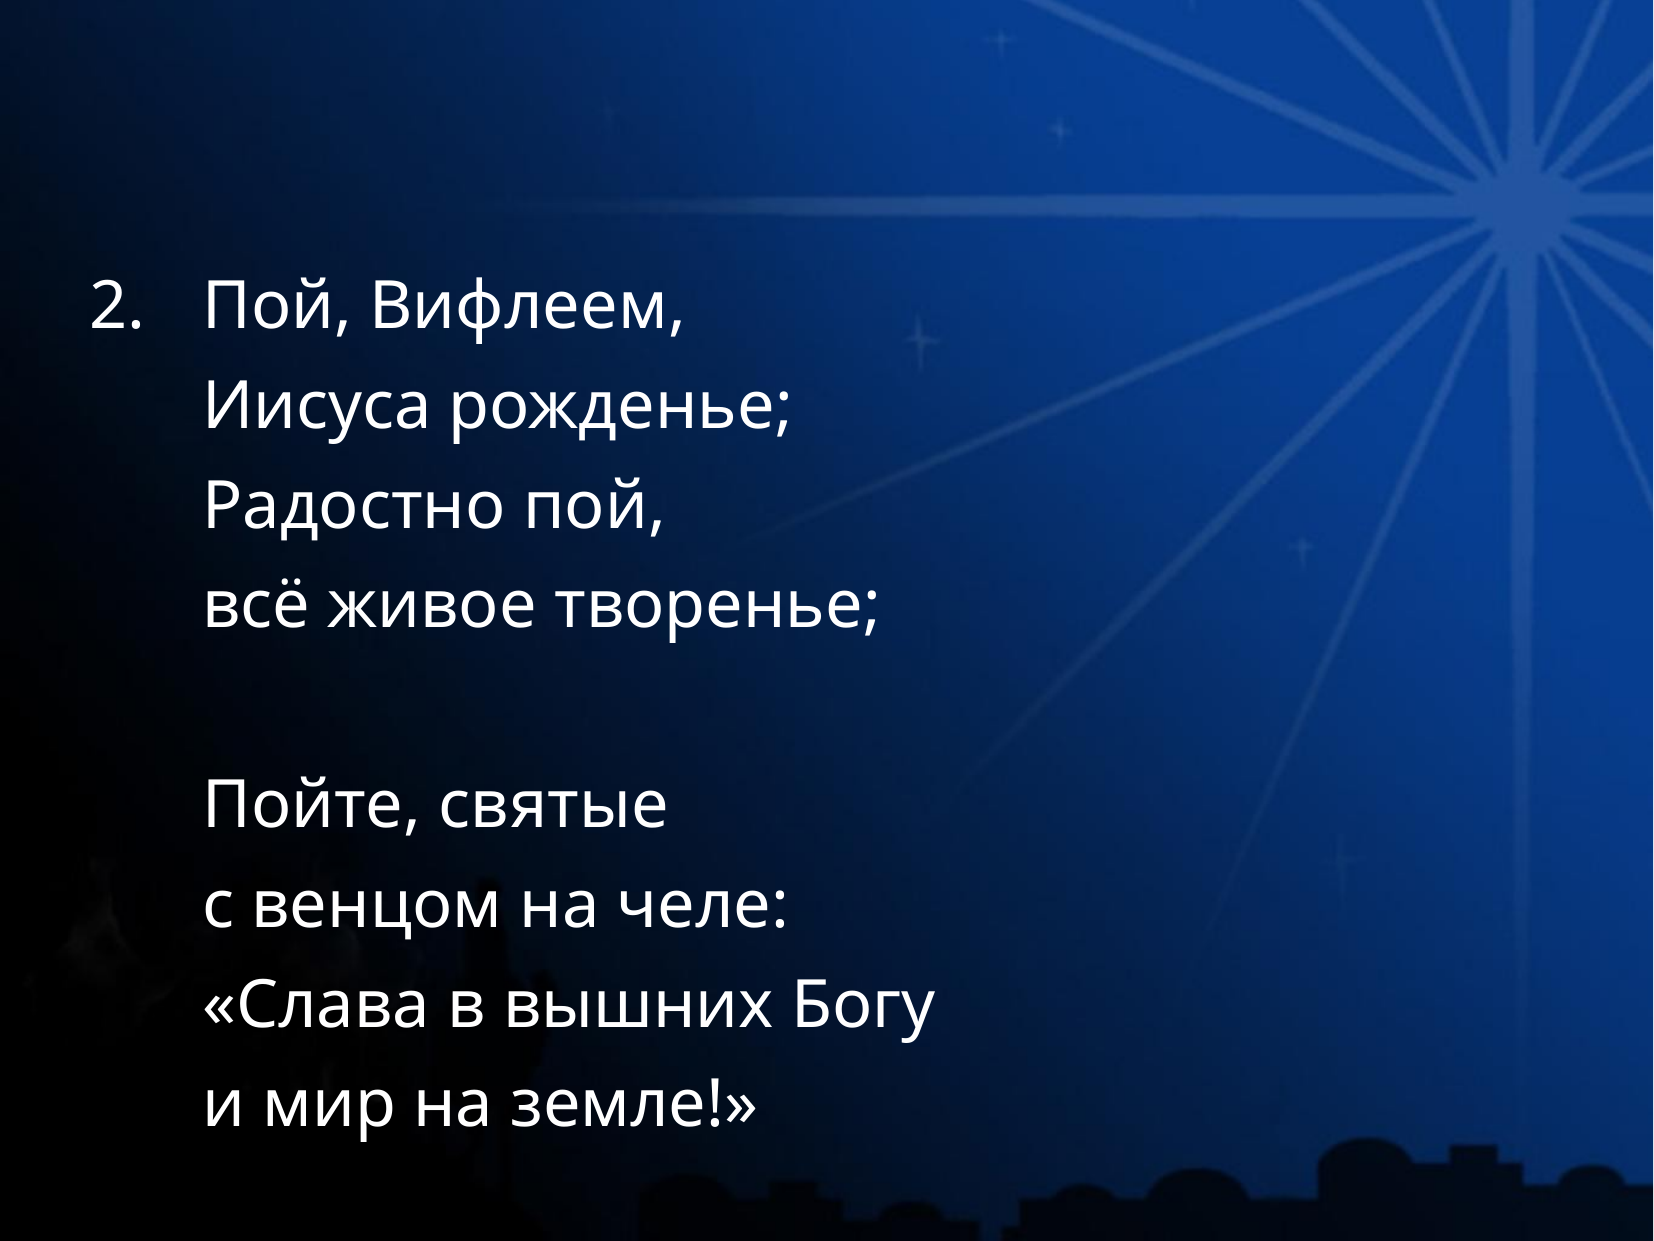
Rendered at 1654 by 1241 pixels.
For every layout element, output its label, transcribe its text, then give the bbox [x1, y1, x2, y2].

text_box 2. Пой, Вифлеем, Иисуса рожденье; Радостно пой, всё живое творенье; Пойте, святые с венцом на челе: «Слава в вышних Богу и мир на земле!» [75, 150, 1576, 1163]
picture [0, 0, 1654, 1241]
